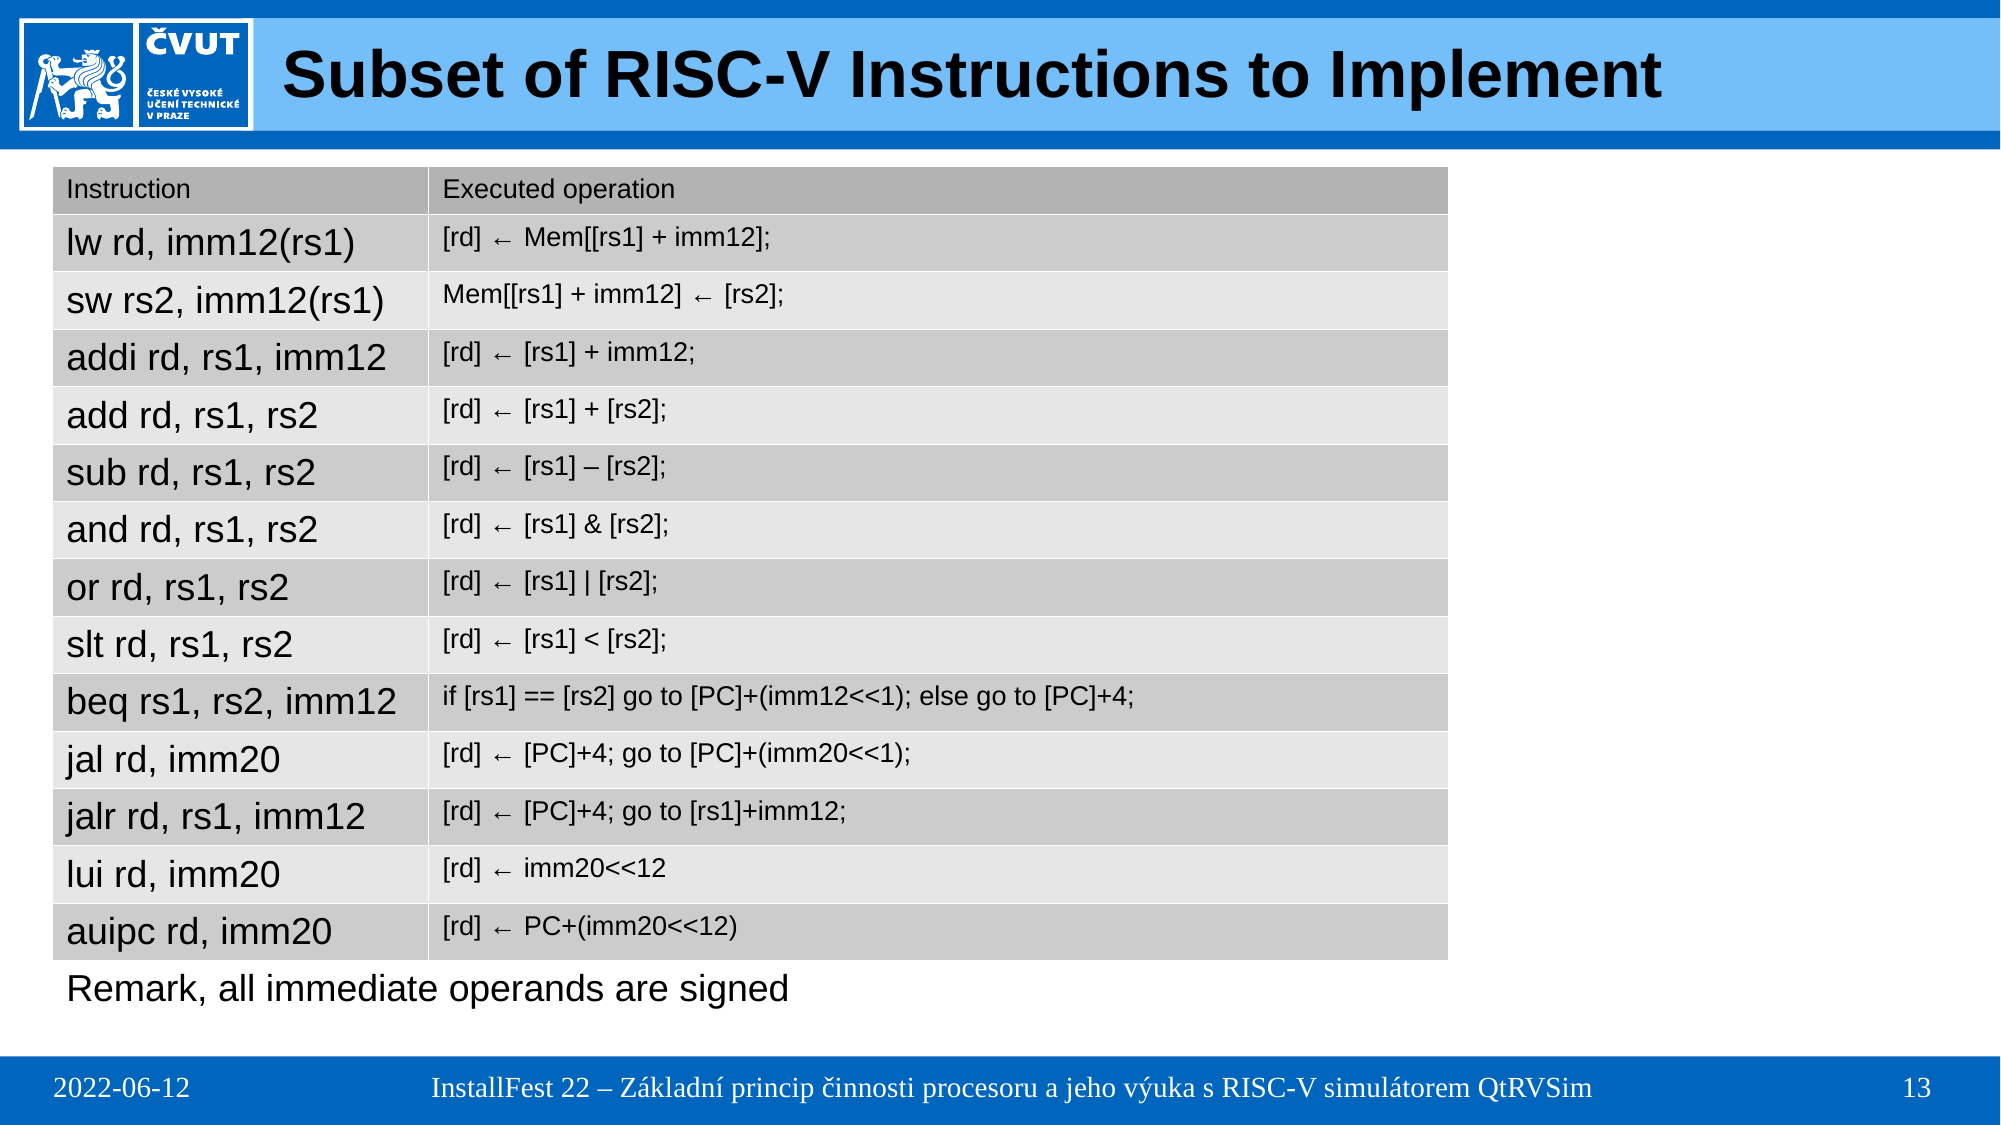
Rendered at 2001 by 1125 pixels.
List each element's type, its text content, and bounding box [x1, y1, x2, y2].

table_cell [rd] ← imm20<<12 [429, 846, 1448, 903]
table_cell sub rd, rs1, rs2 [53, 445, 428, 501]
table_cell [rd] ← Mem[[rs1] + imm12]; [429, 215, 1448, 271]
table_header Instruction [53, 167, 428, 214]
table_cell [rd] ← [rs1] | [rs2]; [429, 559, 1448, 616]
table_header Executed operation [429, 167, 1448, 214]
table_cell [rd] ← [PC]+4; go to [rs1]+imm12; [429, 789, 1448, 845]
text_box Remark, all immediate operands are signed [51, 960, 1172, 1018]
table_cell sw rs2, imm12(rs1) [53, 272, 428, 329]
table_cell [rd] ← [rs1] + imm12; [429, 330, 1448, 386]
table_cell slt rd, rs1, rs2 [53, 617, 428, 673]
table_cell [rd] ← PC+(imm20<<12) [429, 904, 1448, 960]
table_cell [rd] ← [rs1] < [rs2]; [429, 617, 1448, 673]
table_cell or rd, rs1, rs2 [53, 559, 428, 616]
table_cell [rd] ← [rs1] – [rs2]; [429, 445, 1448, 501]
table_cell lui rd, imm20 [53, 846, 428, 903]
table_cell and rd, rs1, rs2 [53, 502, 428, 558]
table_cell lw rd, imm12(rs1) [53, 215, 428, 271]
table_cell [rd] ← [PC]+4; go to [PC]+(imm20<<1); [429, 732, 1448, 788]
table_cell Mem[[rs1] + imm12] ← [rs2]; [429, 272, 1448, 329]
table_cell addi rd, rs1, imm12 [53, 330, 428, 386]
table_cell if [rs1] == [rs2] go to [PC]+(imm12<<1); else go to [PC]+4; [429, 674, 1448, 731]
table_cell [rd] ← [rs1] + [rs2]; [429, 387, 1448, 444]
table_cell auipc rd, imm20 [53, 904, 428, 960]
table_cell add rd, rs1, rs2 [53, 387, 428, 444]
table_cell jal rd, imm20 [53, 732, 428, 788]
table_cell beq rs1, rs2, imm12 [53, 674, 428, 731]
title Subset of RISC-V Instructions to Implement [253, 18, 2001, 131]
table_cell [rd] ← [rs1] & [rs2]; [429, 502, 1448, 558]
table_cell jalr rd, rs1, imm12 [53, 789, 428, 845]
